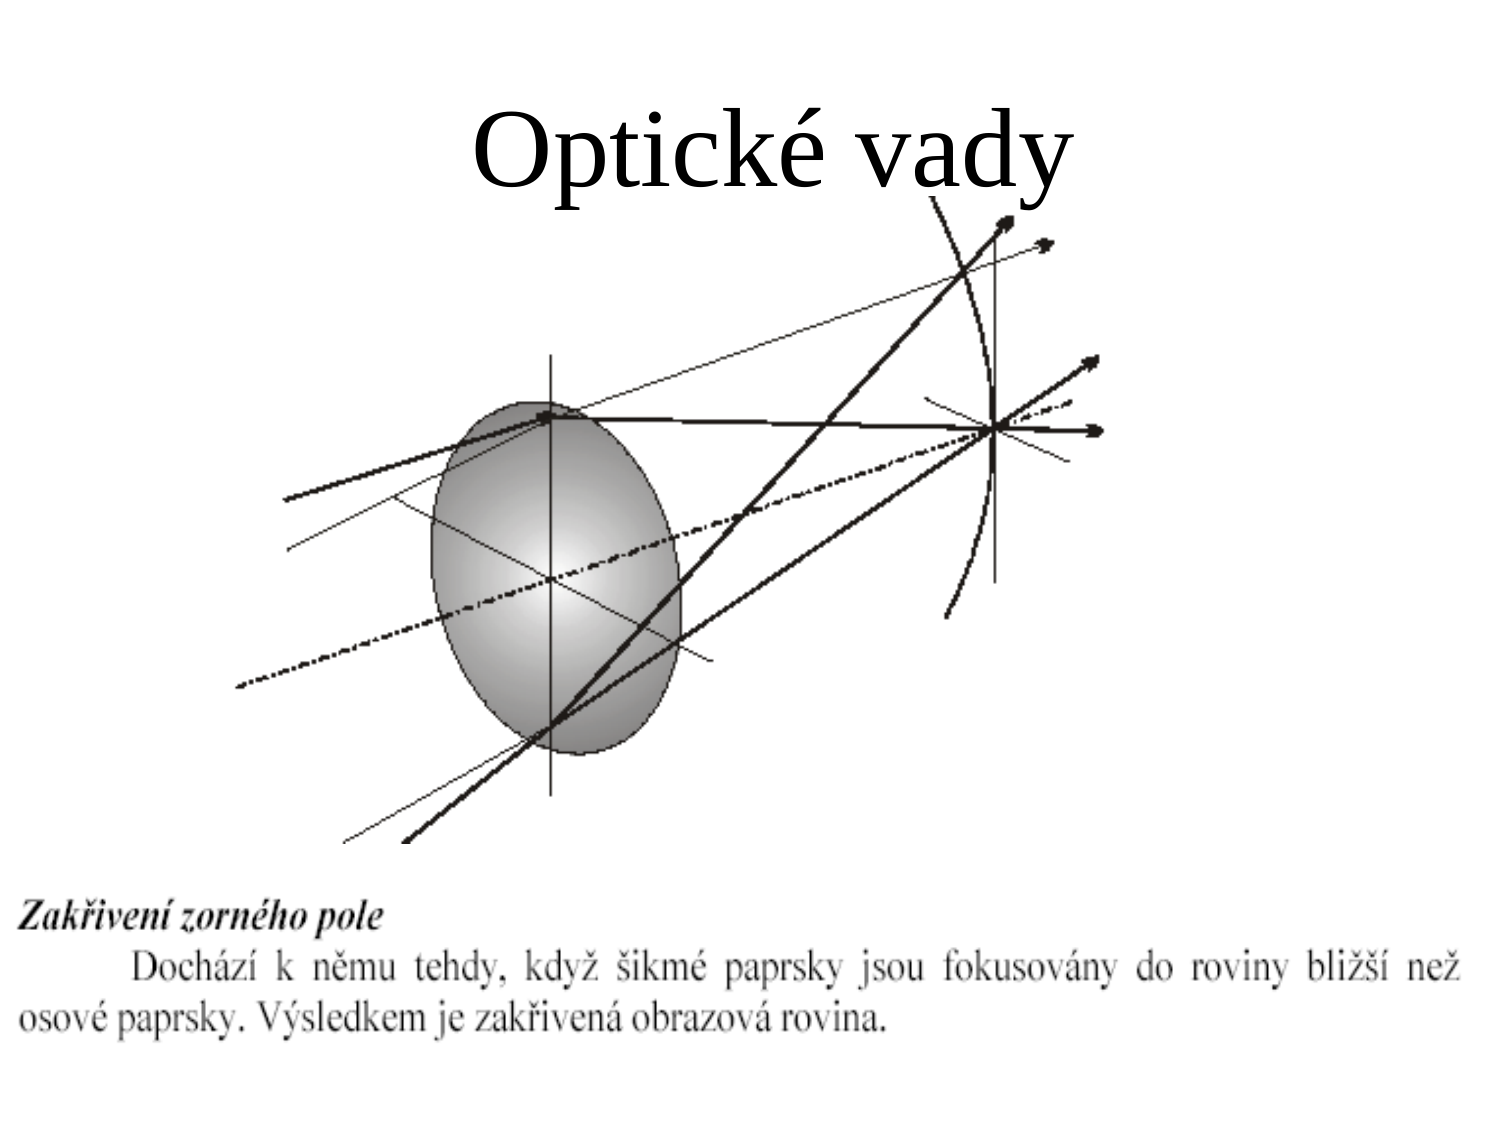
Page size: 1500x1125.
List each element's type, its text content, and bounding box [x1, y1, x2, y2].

picture [0, 893, 1471, 1057]
text_box Optické vady [159, 66, 1388, 217]
picture [171, 217, 1129, 845]
